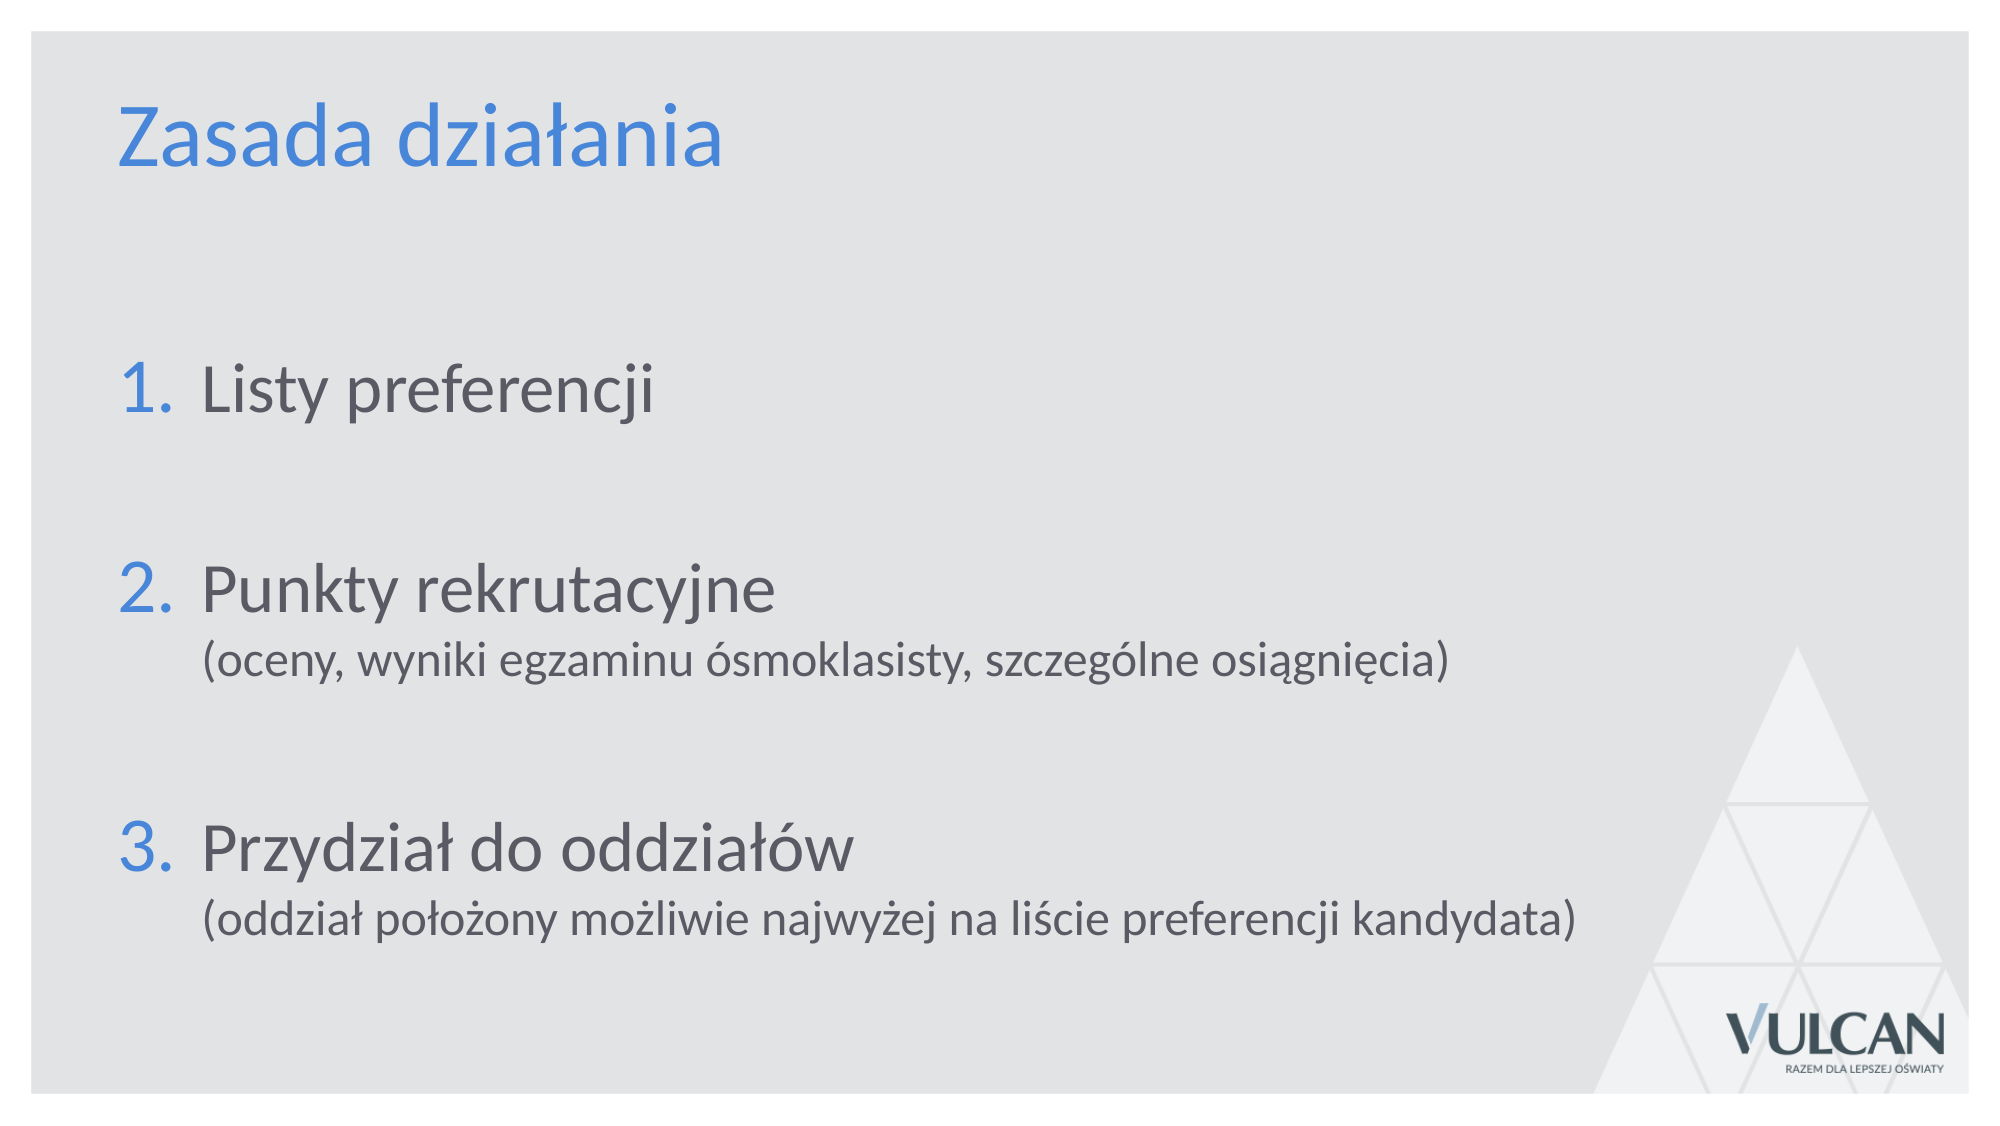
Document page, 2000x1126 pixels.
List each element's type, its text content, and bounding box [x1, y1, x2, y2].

picture [0, 0, 2000, 1125]
title Zasada działania [102, 67, 1929, 220]
list Listy preferencji Punkty rekrutacyjne (oceny, wyniki egzaminu ósmoklasisty, szczególne osiągnięcia) Przydział do oddziałów (oddział położony możliwie najwyżej na liście preferencji kandydata) [102, 220, 1929, 1036]
